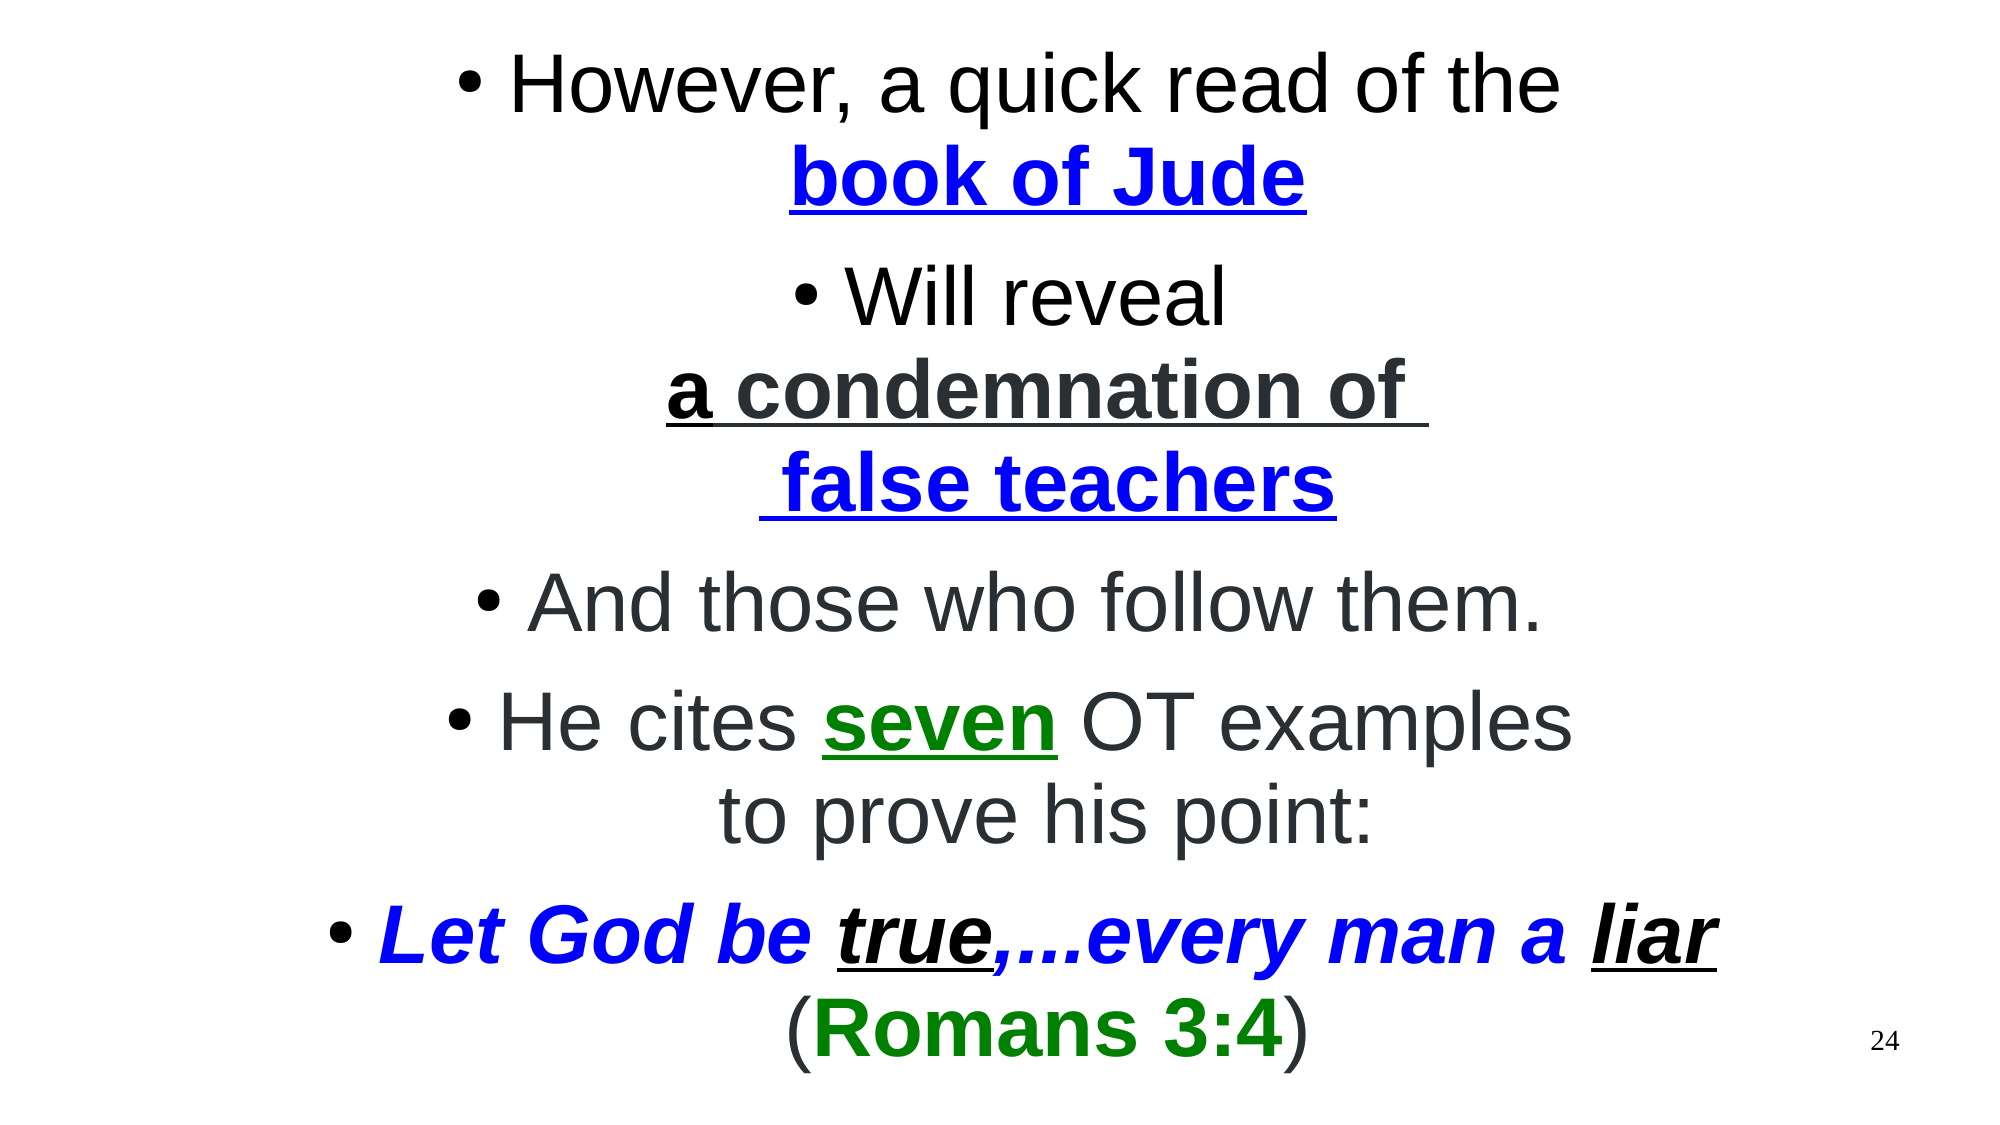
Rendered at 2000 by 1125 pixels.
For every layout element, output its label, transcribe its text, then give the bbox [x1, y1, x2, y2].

list However, a quick read of the book of Jude Will reveal a condemnation of false teachers And those who follow them. He cites seven OT examples to prove his point: Let God be true,...every man a liar (Romans 3:4) [37, 37, 1988, 1088]
